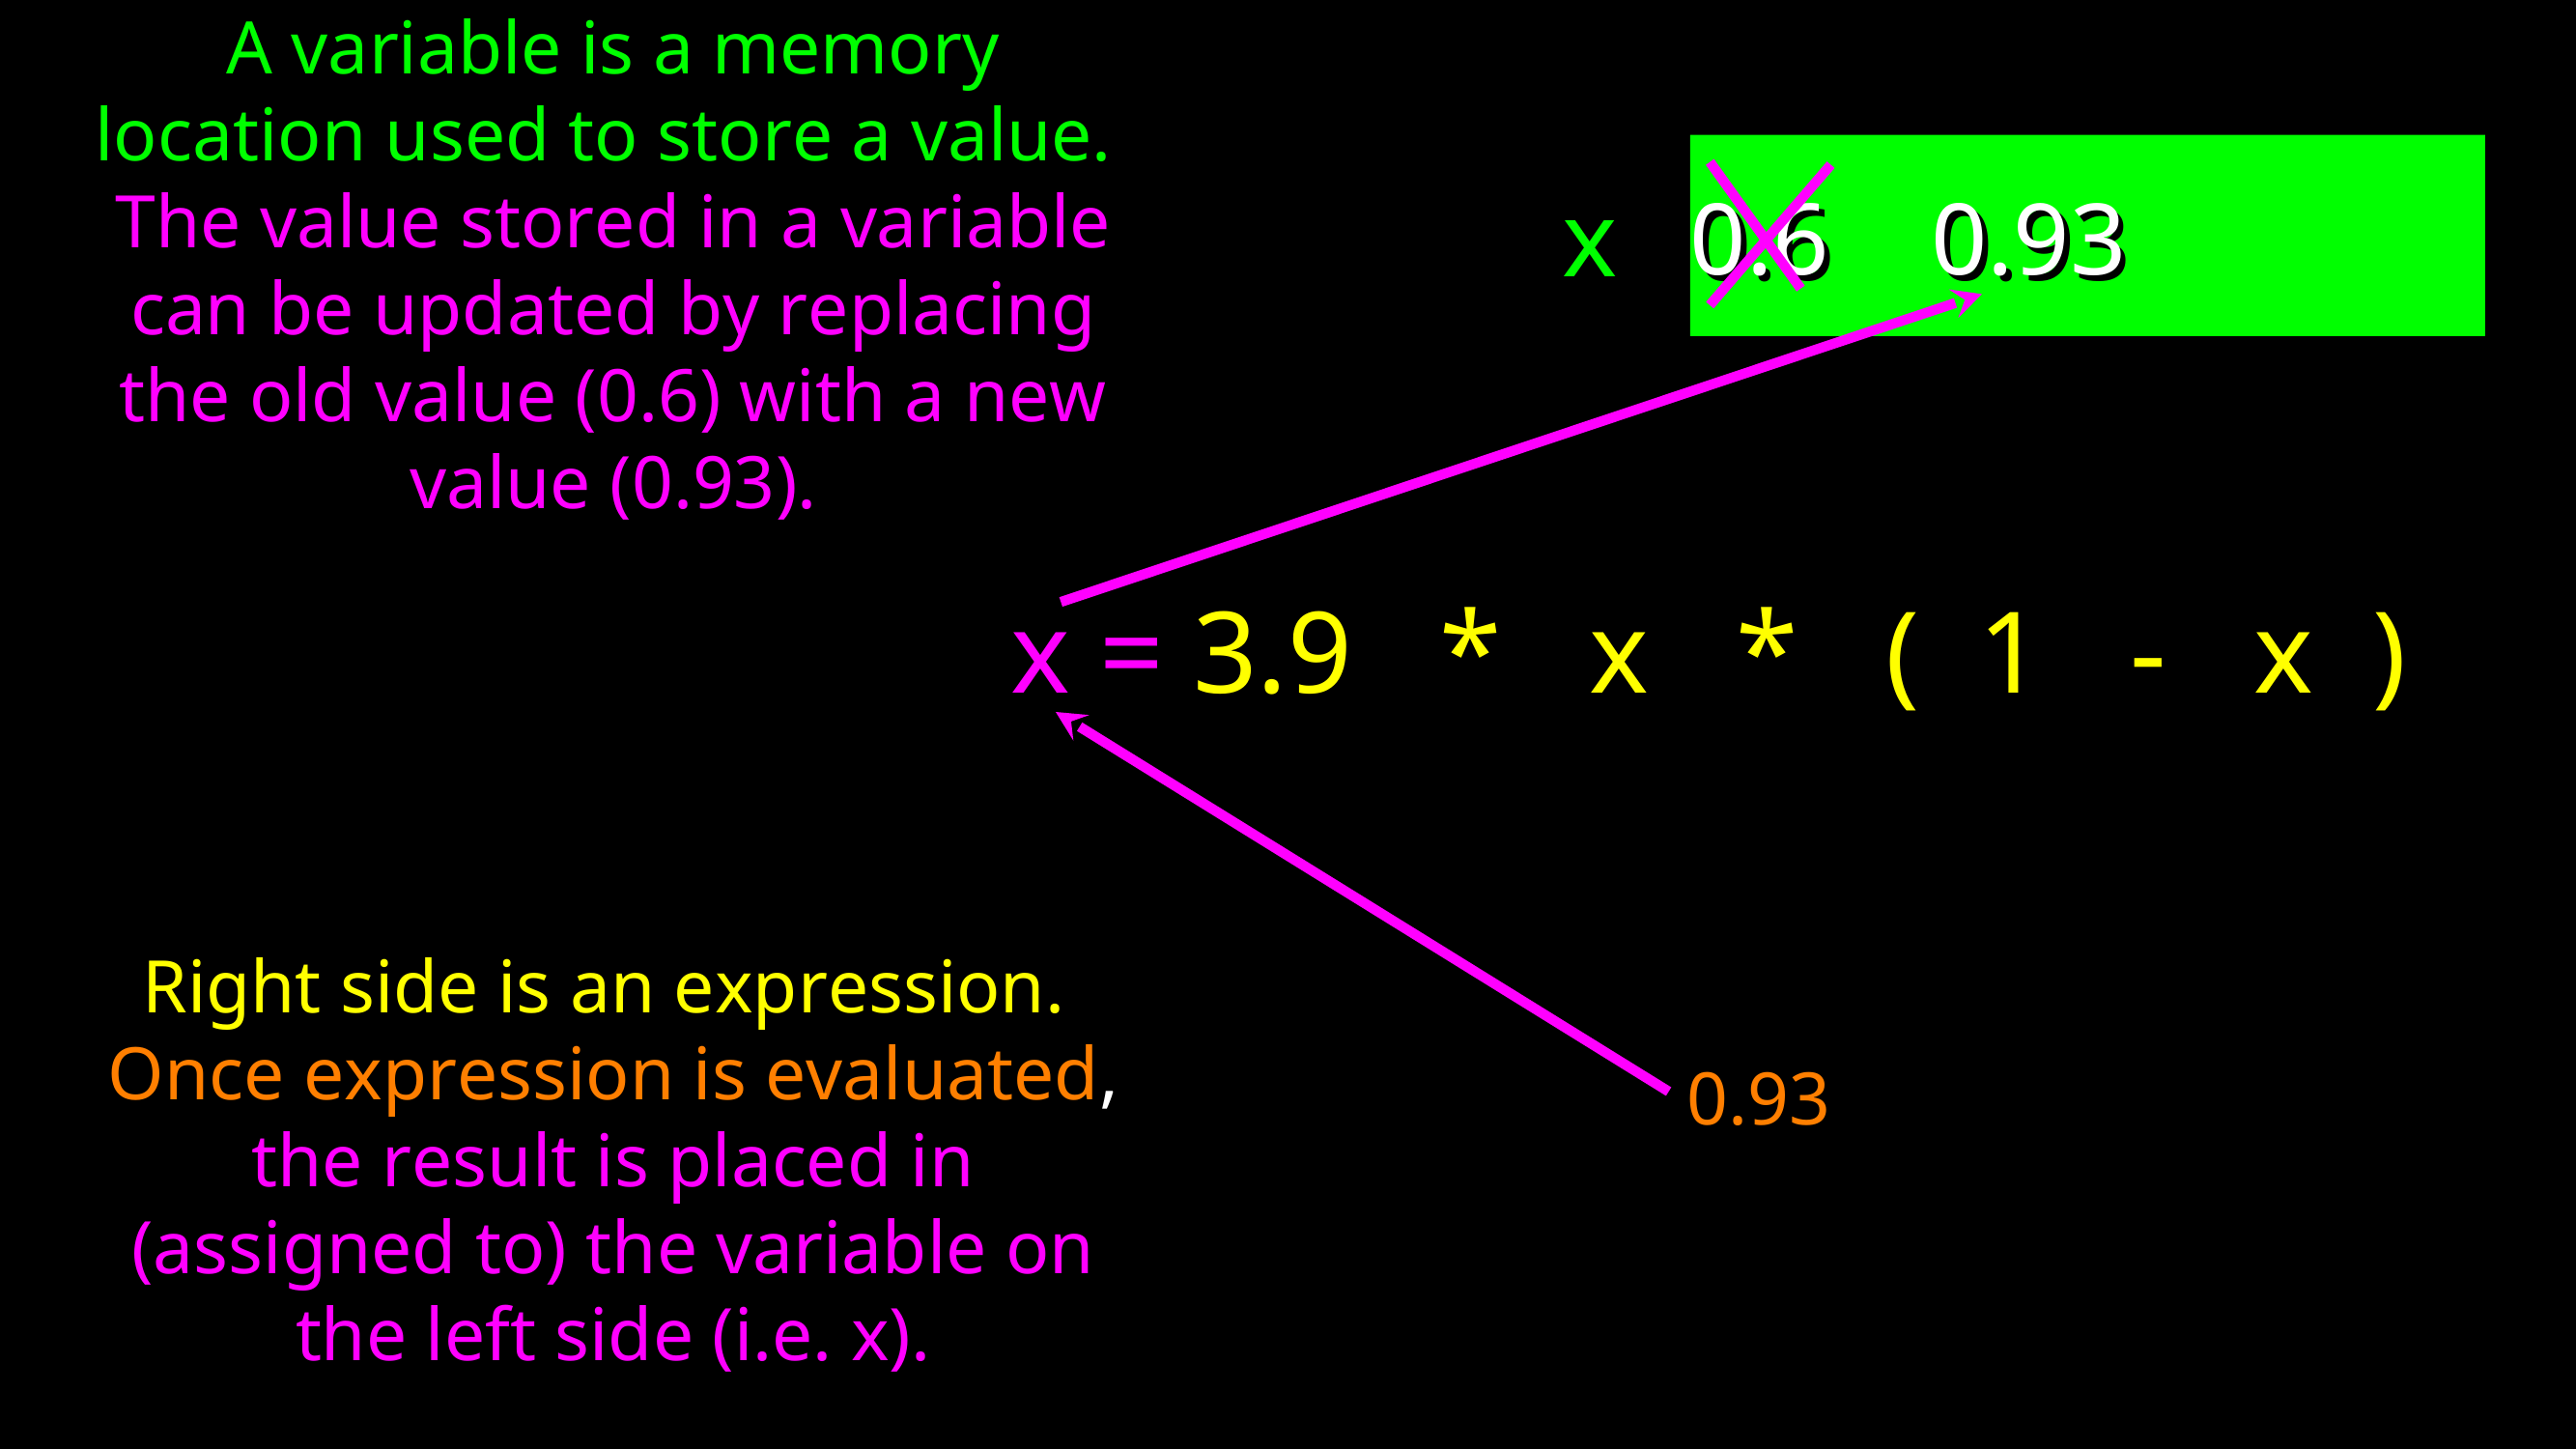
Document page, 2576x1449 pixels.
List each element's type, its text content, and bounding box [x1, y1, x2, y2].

text_box 0.93 [1686, 1052, 1831, 1140]
text_box x [1562, 171, 1618, 298]
text_box A variable is a memory location used to store a value. The value stored in a variable can be updated by replacing the old value (0.6) with a new value (0.93). [92, 48, 1135, 477]
text_box 0.6 0.93 [1689, 134, 2485, 336]
text_box x = 3.9 * x * ( 1 - x ) [1010, 580, 2407, 716]
text_box Right side is an expression. Once expression is evaluated, the result is placed in (assigned to) the variable on the left side (i.e. x). [92, 984, 1135, 1332]
